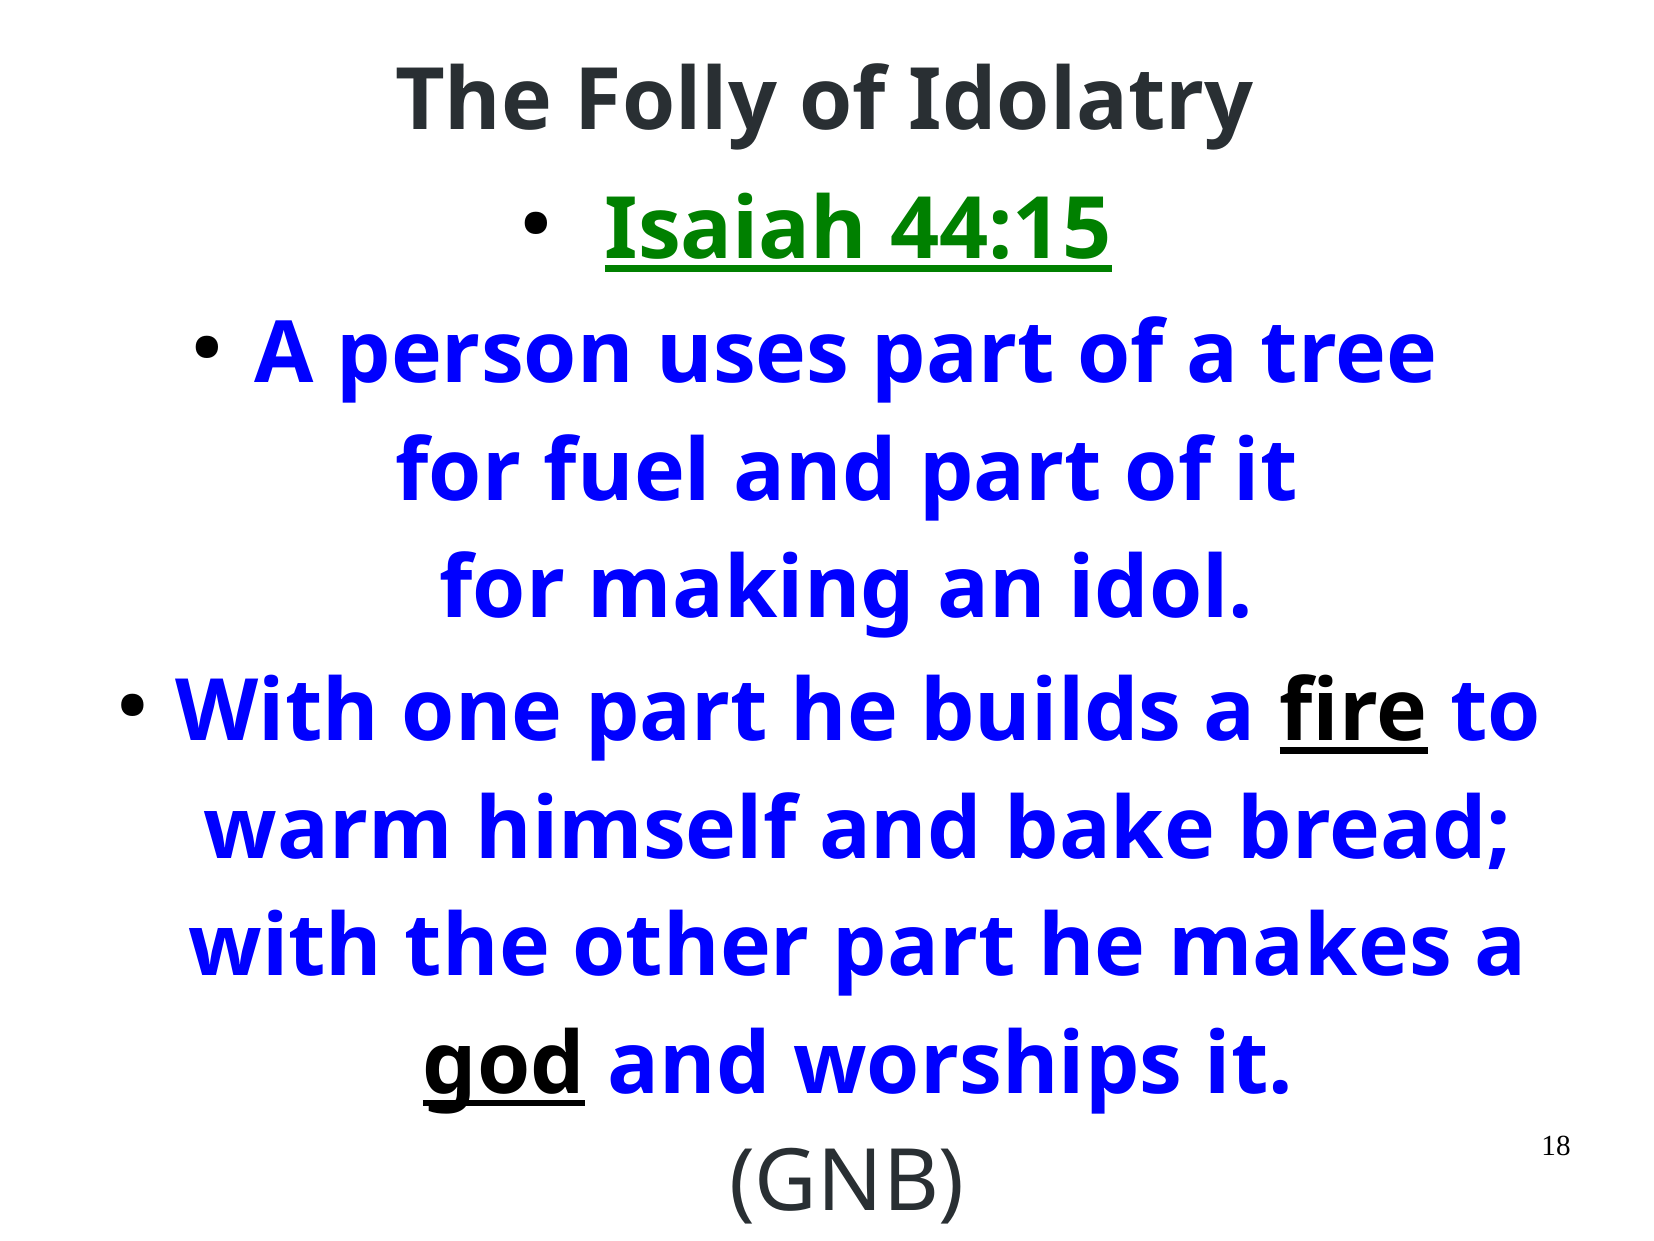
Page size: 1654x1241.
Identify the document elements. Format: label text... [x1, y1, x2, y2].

list The Folly of Idolatry Isaiah 44:15 A person uses part of a tree for fuel and part of it for making an idol. With one part he builds a fire to warm himself and bake bread; with the other part he makes a god and worships it. (GNB) [37, 37, 1613, 1238]
